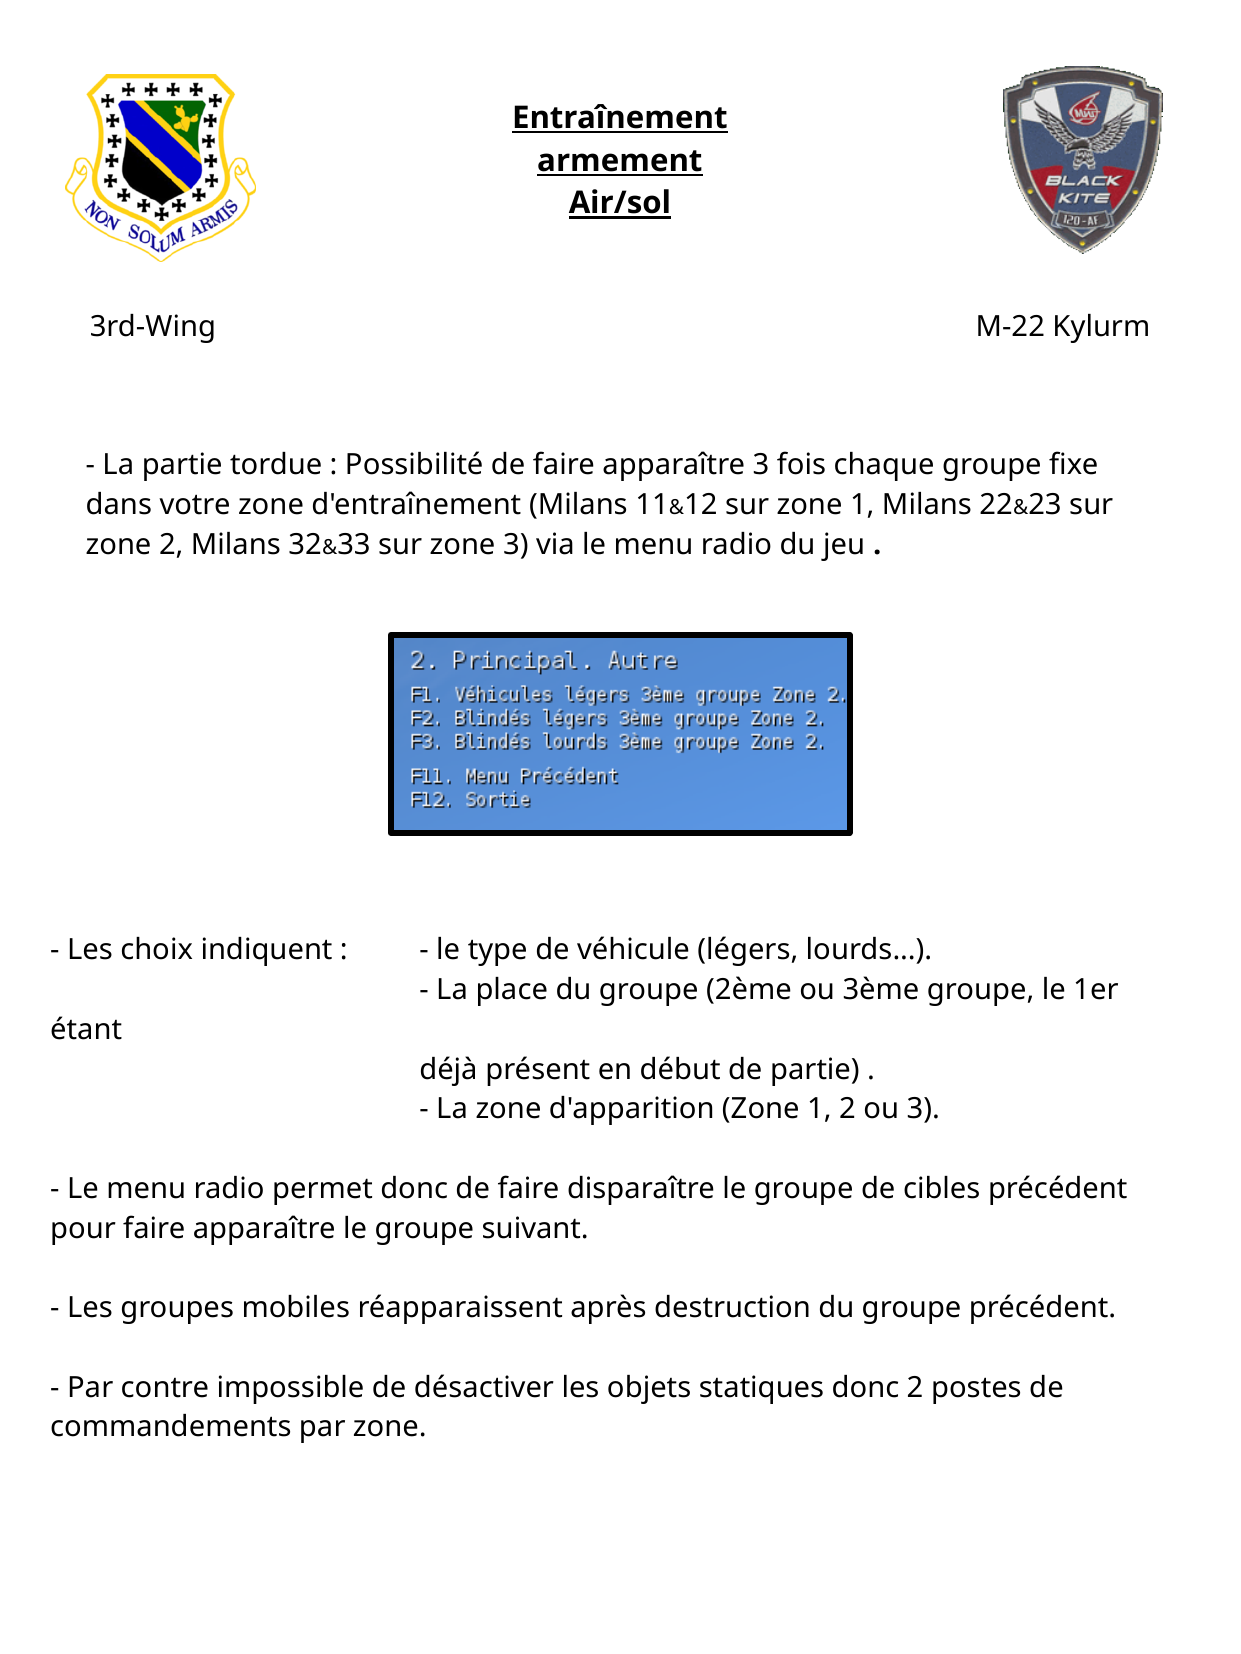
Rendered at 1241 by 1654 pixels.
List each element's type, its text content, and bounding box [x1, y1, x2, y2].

picture [393, 637, 847, 830]
text_box - Les choix indiquent : - le type de véhicule (légers, lourds...). - La place du groupe (2ème ou 3ème groupe, le 1er étant déjà présent en début de partie) . - La zone d'apparition (Zone 1, 2 ou 3). - Le menu radio permet donc de faire disparaître le groupe de cibles précédent pour faire apparaître le groupe suivant. - Les groupes mobiles réapparaissent après destruction du groupe précédent. - Par contre impossible de désactiver les objets statiques donc 2 postes de commandements par zone. [35, 921, 1205, 1560]
text_box - La partie tordue : Possibilité de faire apparaître 3 fois chaque groupe fixe dans votre zone d'entraînement (Milans 11&12 sur zone 1, Milans 22&23 sur zone 2, Milans 32&33 sur zone 3) via le menu radio du jeu . [70, 436, 1170, 615]
picture [65, 74, 256, 263]
picture [1003, 66, 1163, 254]
title Entraînement armement Air/sol 3rd-Wing M-22 Kylurm [62, 5, 1179, 349]
